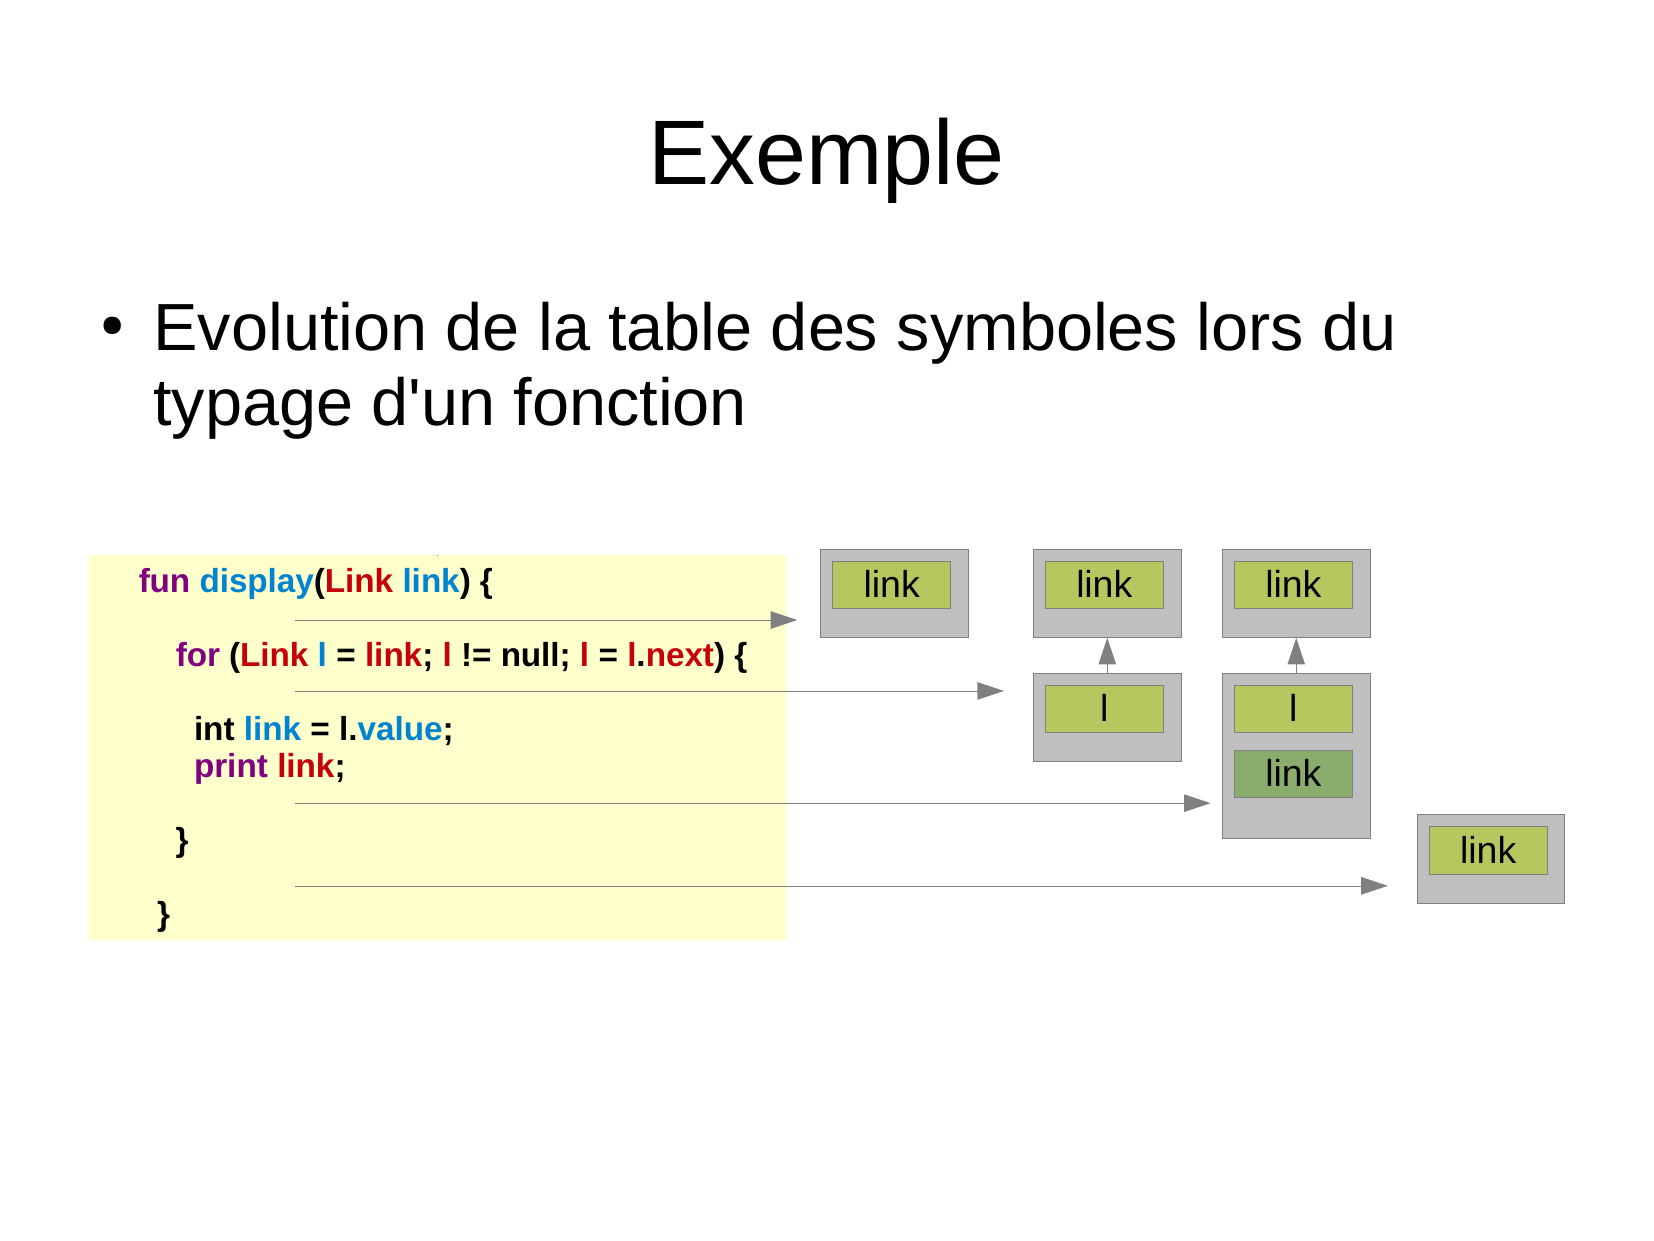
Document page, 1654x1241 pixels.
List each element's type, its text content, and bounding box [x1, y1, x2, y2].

title Exemple [82, 49, 1571, 257]
text_box link [1234, 561, 1353, 609]
text_box [820, 549, 969, 638]
text_box [1033, 549, 1182, 638]
text_box link [1234, 750, 1353, 798]
text_box [1222, 549, 1371, 638]
text_box l [1234, 685, 1353, 733]
text_box l [1045, 685, 1164, 733]
text_box link [1429, 826, 1548, 875]
text_box fun display(Link link) { for (Link l = link; l != null; l = l.next) { int link = l.value; print link; } } [88, 555, 787, 941]
text_box link [832, 561, 951, 609]
text_box [1222, 673, 1371, 839]
text_box [1417, 814, 1565, 904]
text_box link [1045, 561, 1164, 609]
text_box [1033, 673, 1182, 762]
list Evolution de la table des symboles lors du typage d'un fonction [82, 290, 1571, 502]
